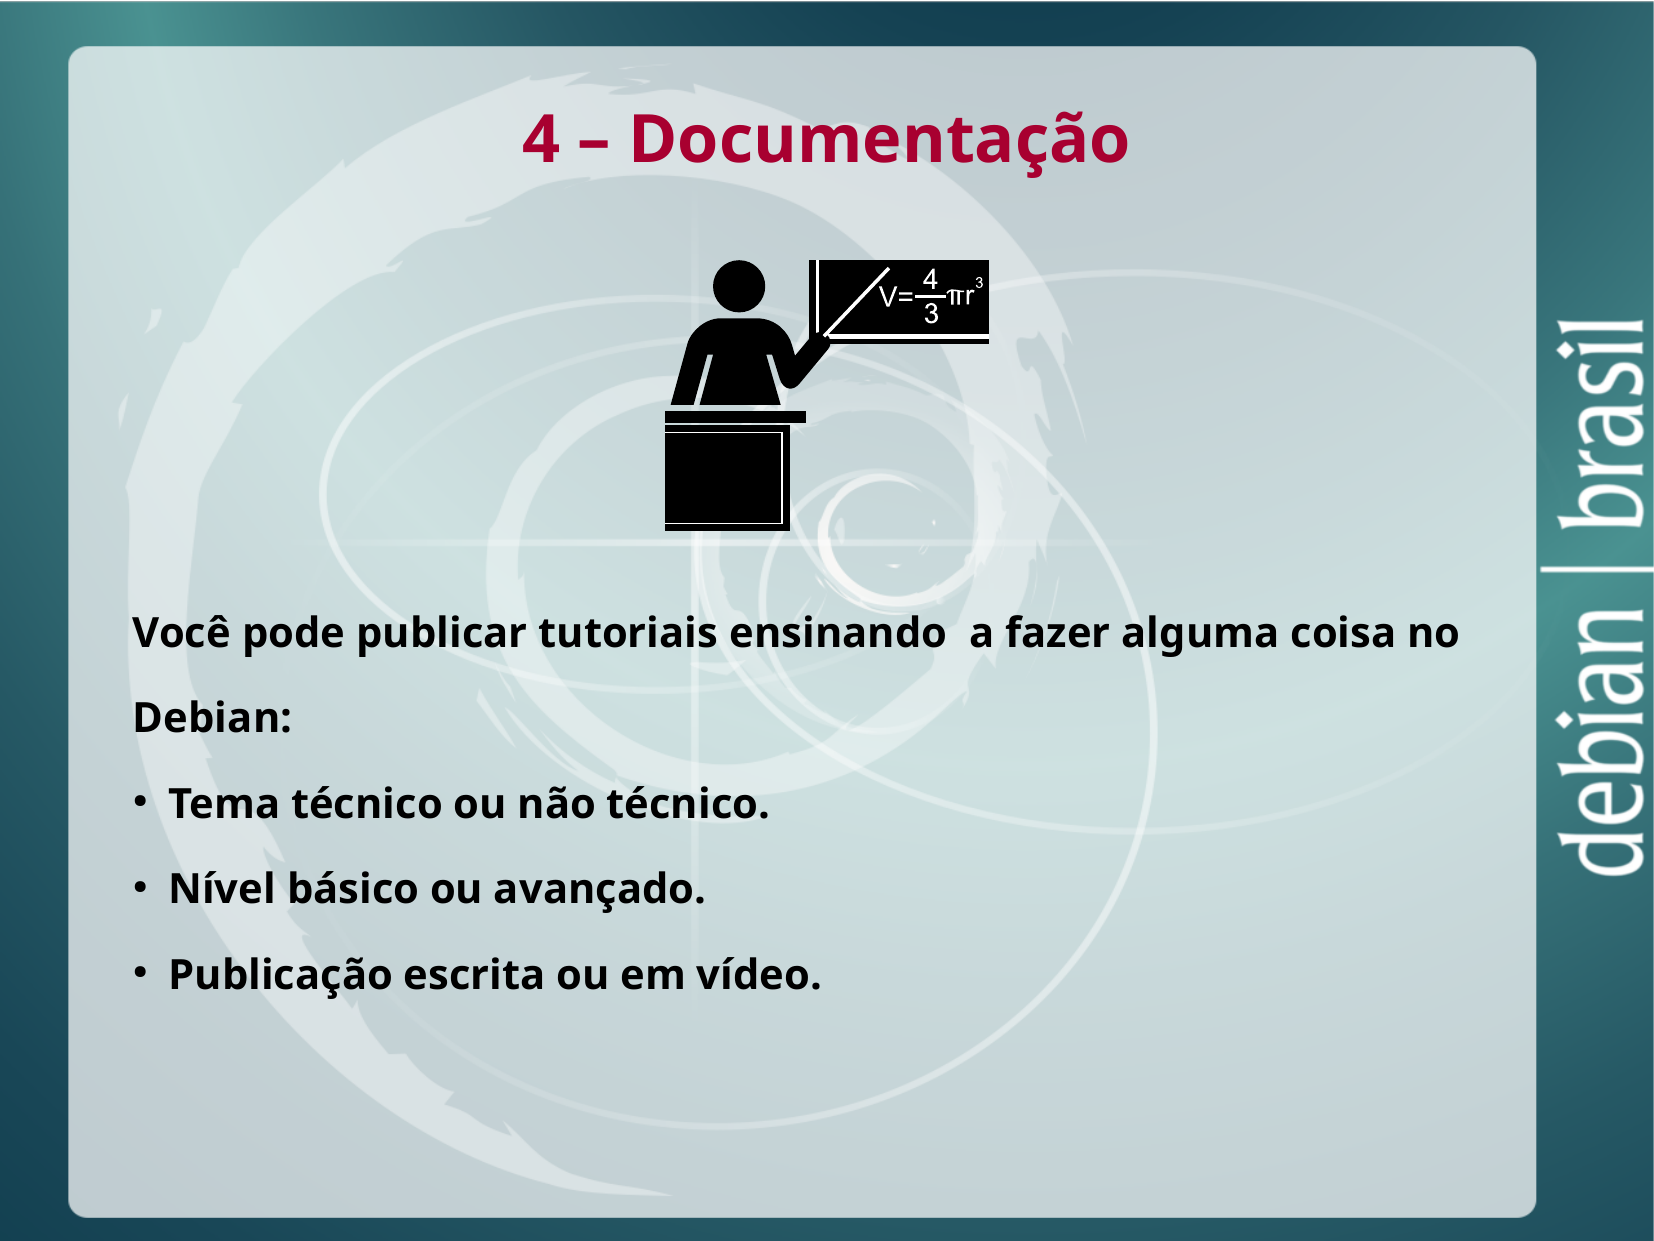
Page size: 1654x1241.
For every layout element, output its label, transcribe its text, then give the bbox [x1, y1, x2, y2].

picture [0, 0, 1654, 1241]
text_box 4 – Documentação [507, 83, 1146, 225]
text_box Você pode publicar tutoriais ensinando a fazer alguma coisa no Debian: Tema técnico ou não técnico. Nível básico ou avançado. Publicação escrita ou em vídeo. [118, 566, 1477, 1119]
